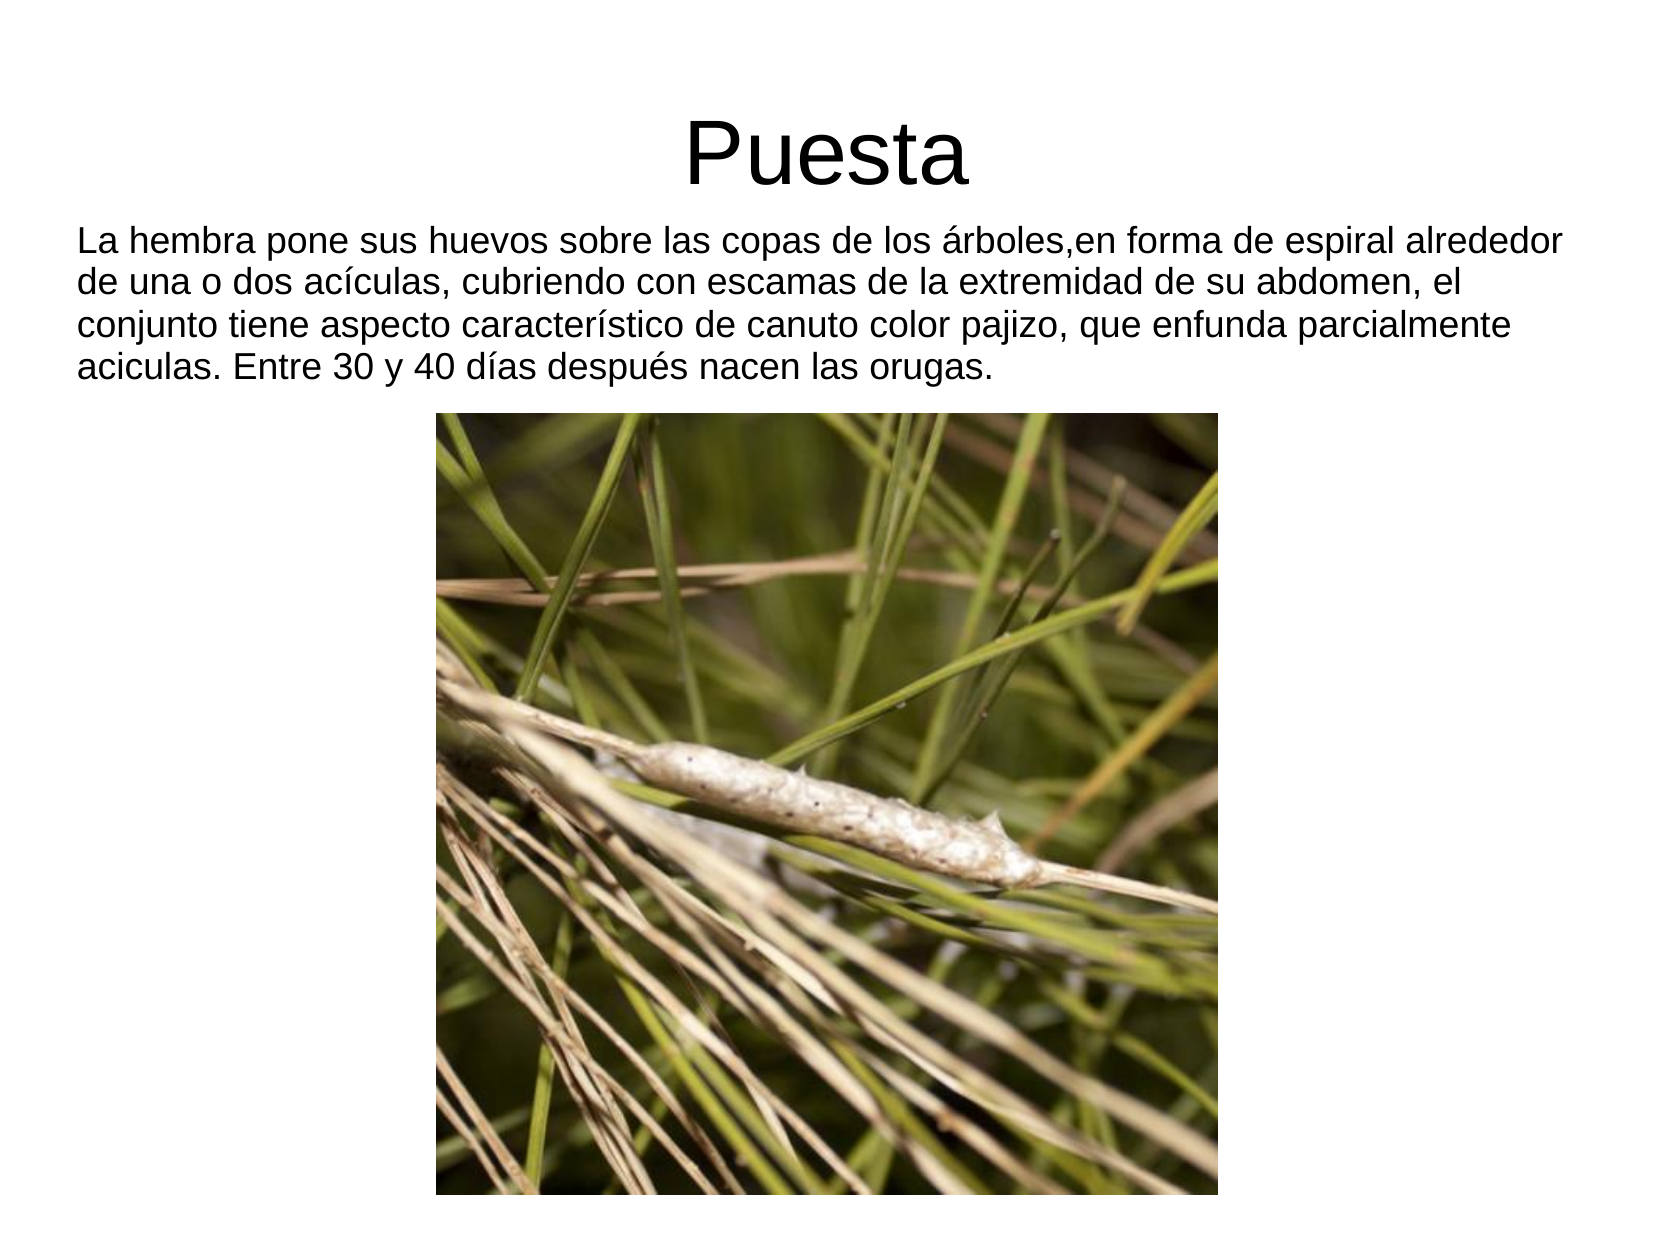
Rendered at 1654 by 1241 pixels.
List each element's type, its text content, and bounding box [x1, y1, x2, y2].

picture [436, 413, 1218, 1195]
list La hembra pone sus huevos sobre las copas de los árboles,en forma de espiral alrededor de una o dos acículas, cubriendo con escamas de la extremidad de su abdomen, el conjunto tiene aspecto característico de canuto color pajizo, que enfunda parcialmente aciculas. Entre 30 y 40 días después nacen las orugas. [76, 219, 1565, 1023]
title Puesta [82, 56, 1571, 250]
